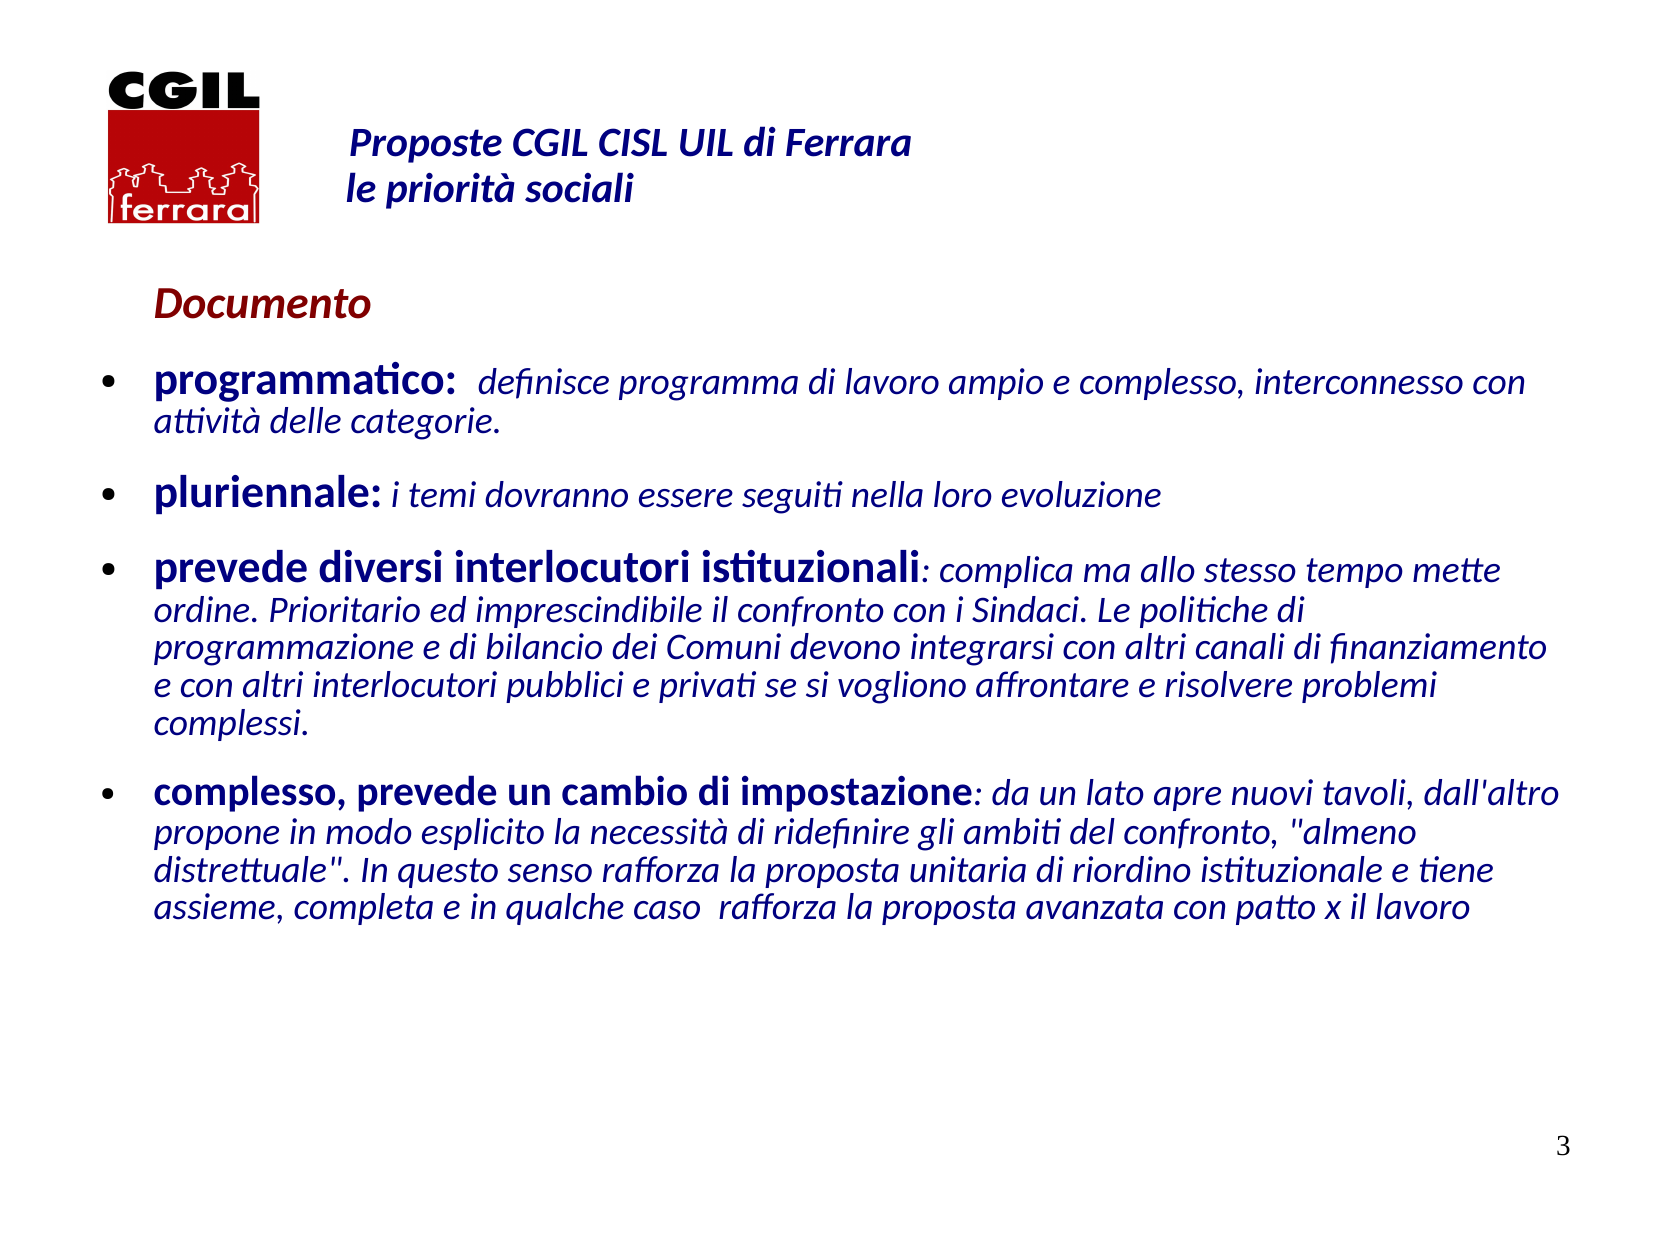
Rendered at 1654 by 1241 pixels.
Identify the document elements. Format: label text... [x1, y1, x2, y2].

title Proposte CGIL CISL UIL di Ferrara le priorità sociali [70, 59, 1560, 267]
list Documento programmatico: definisce programma di lavoro ampio e complesso, interconnesso con attività delle categorie. pluriennale: i temi dovranno essere seguiti nella loro evoluzione prevede diversi interlocutori istituzionali: complica ma allo stesso tempo mette ordine. Prioritario ed imprescindibile il confronto con i Sindaci. Le politiche di programmazione e di bilancio dei Comuni devono integrarsi con altri canali di finanziamento e con altri interlocutori pubblici e privati se si vogliono affrontare e risolvere problemi complessi. complesso, prevede un cambio di impostazione: da un lato apre nuovi tavoli, dall'altro propone in modo esplicito la necessità di ridefinire gli ambiti del confronto, "almeno distrettuale". In questo senso rafforza la proposta unitaria di riordino istituzionale e tiene assieme, completa e in qualche caso rafforza la proposta avanzata con patto x il lavoro [82, 284, 1571, 1004]
picture [106, 70, 260, 224]
